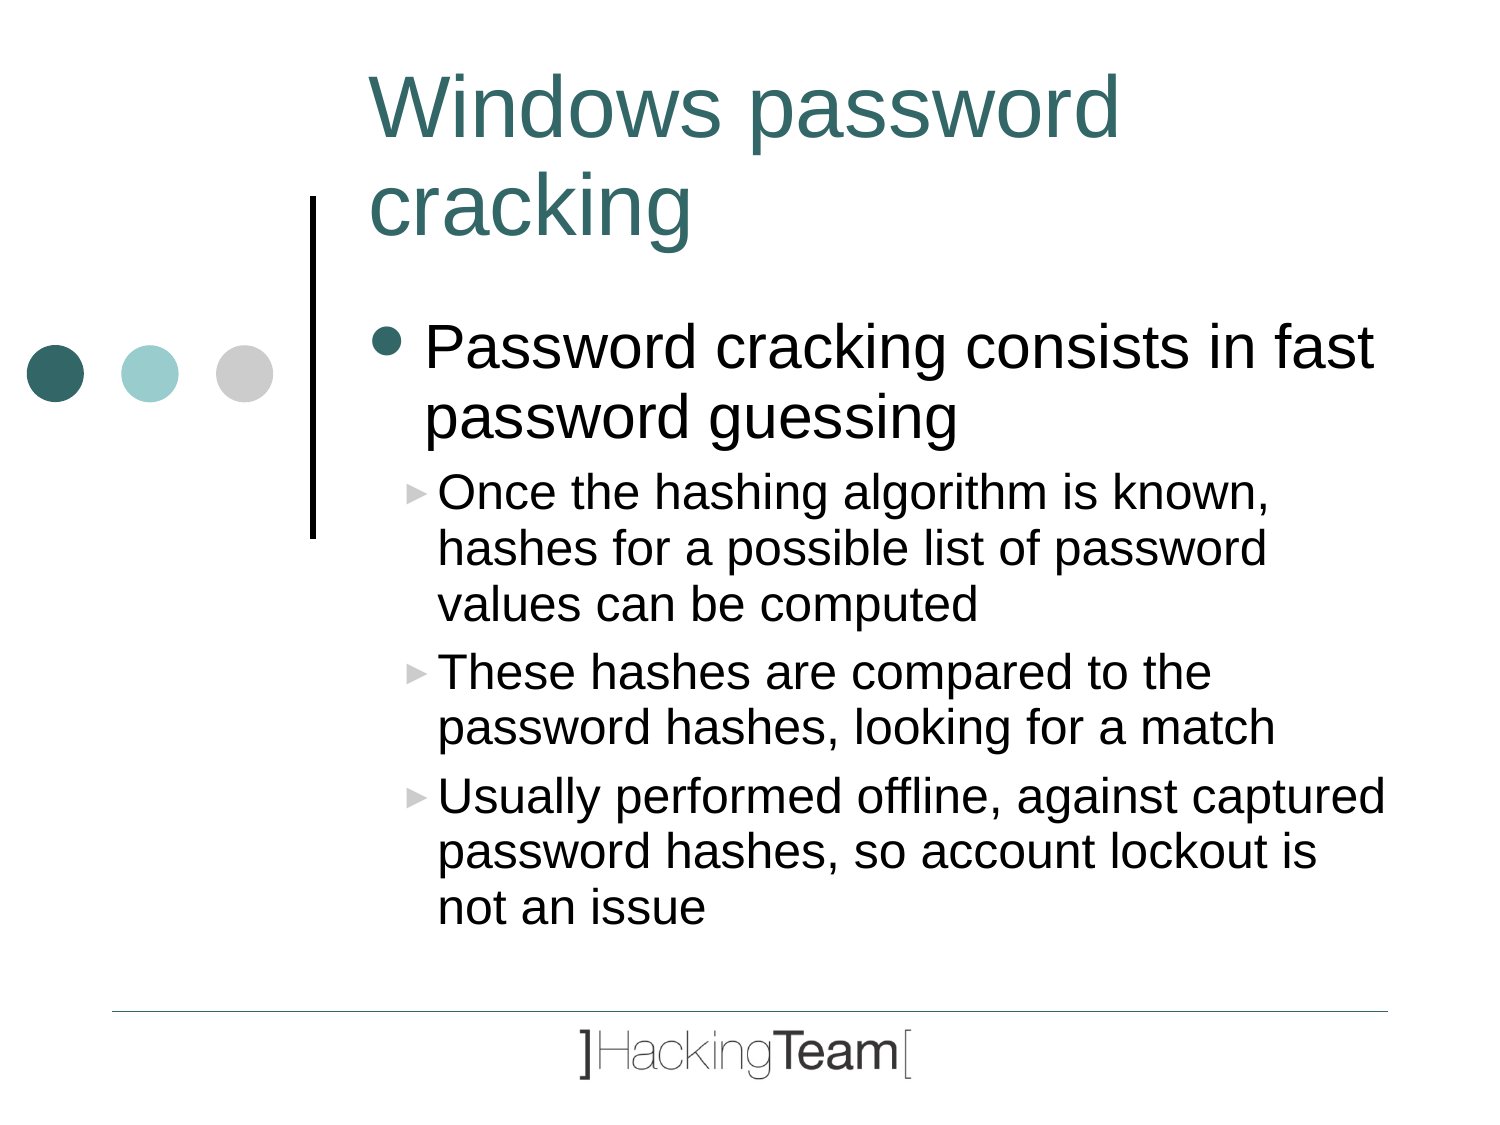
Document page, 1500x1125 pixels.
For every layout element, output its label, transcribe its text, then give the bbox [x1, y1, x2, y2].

picture [574, 1041, 916, 1084]
title Windows password cracking [249, 38, 1401, 275]
list Password cracking consists in fast password guessing Once the hashing algorithm is known, hashes for a possible list of password values can be computed These hashes are compared to the password hashes, looking for a match Usually performed offline, against captured password hashes, so account lockout is not an issue [249, 312, 1401, 1041]
